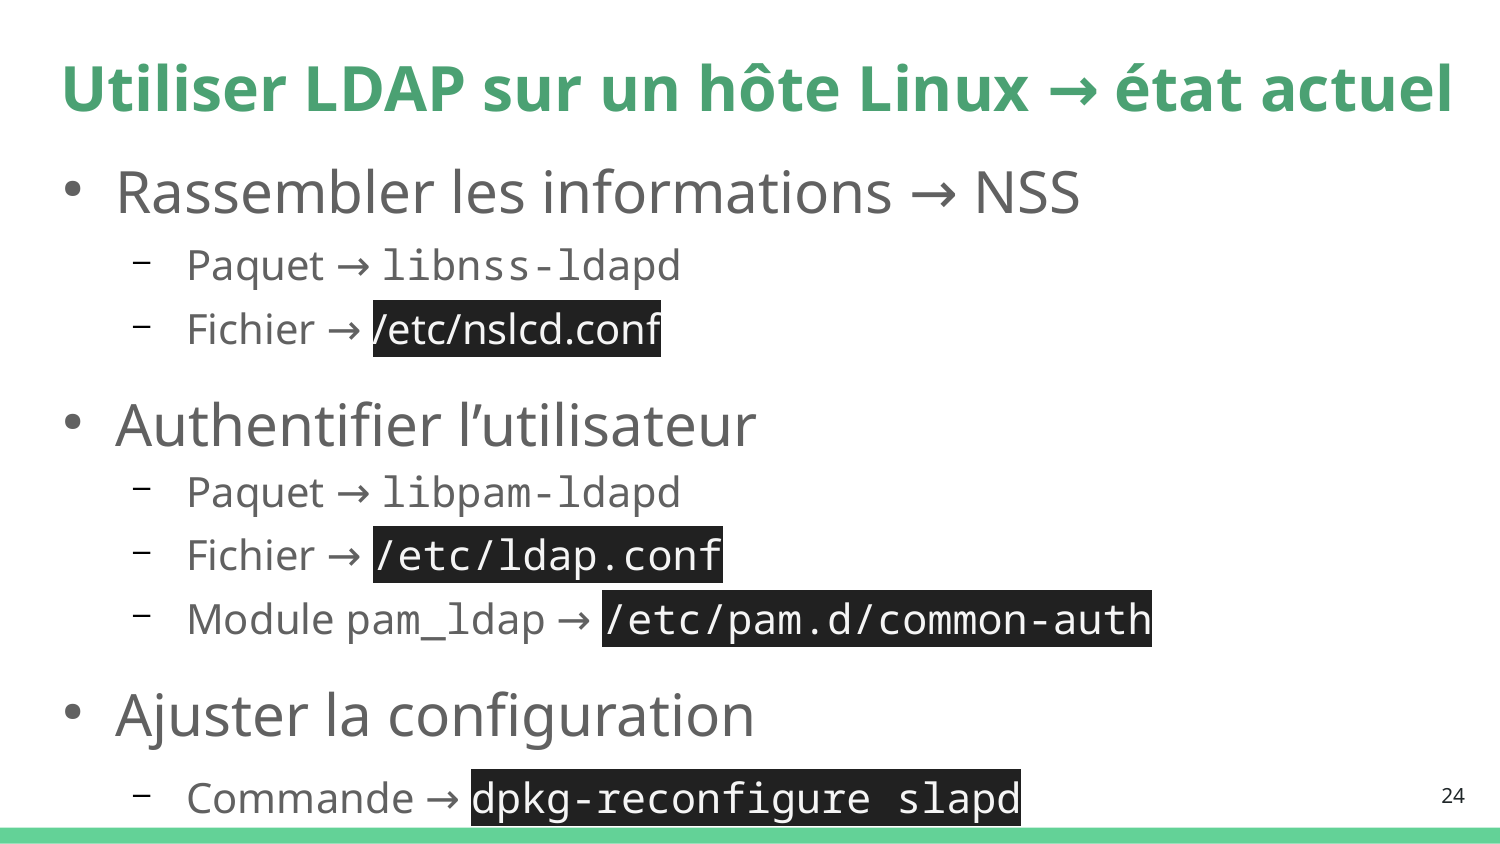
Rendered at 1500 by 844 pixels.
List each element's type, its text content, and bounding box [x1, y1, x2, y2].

title Utiliser LDAP sur un hôte Linux → état actuel [45, 22, 1477, 117]
list Rassembler les informations → NSS Paquet → libnss-ldapd Fichier → /etc/nslcd.conf Authentifier l’utilisateur Paquet → libpam-ldapd Fichier → /etc/ldap.conf Module pam_ldap → /etc/pam.d/common-auth Ajuster la configuration Commande → dpkg-reconfigure slapd [29, 129, 1430, 837]
slide_number <numéro> [1430, 764, 1480, 830]
